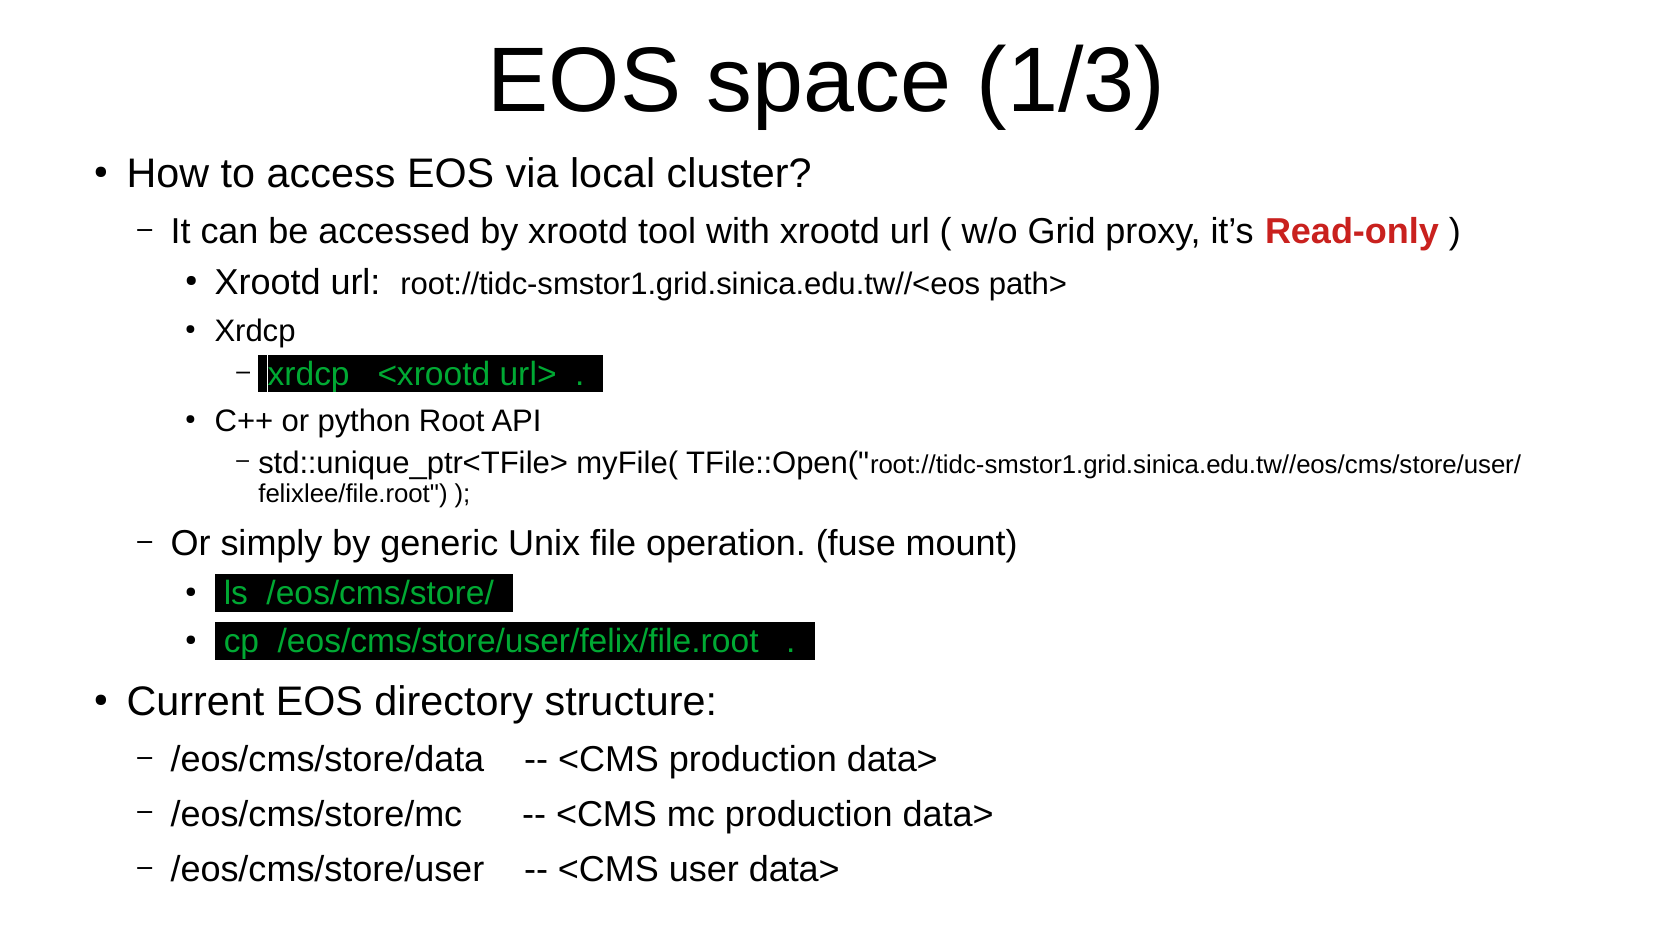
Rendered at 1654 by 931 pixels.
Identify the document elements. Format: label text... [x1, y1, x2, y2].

title EOS space (1/3) [82, 1, 1571, 150]
list How to access EOS via local cluster? It can be accessed by xrootd tool with xrootd url ( w/o Grid proxy, it’s Read-only ) Xrootd url: root://tidc-smstor1.grid.sinica.edu.tw//<eos path> Xrdcp xrdcp <xrootd url> . C++ or python Root API std::unique_ptr<TFile> myFile( TFile::Open("root://tidc-smstor1.grid.sinica.edu.tw//eos/cms/store/user/felixlee/file.root") ); Or simply by generic Unix file operation. (fuse mount) ls /eos/cms/store/ cp /eos/cms/store/user/felix/file.root . Current EOS directory structure: /eos/cms/store/data -- <CMS production data> /eos/cms/store/mc -- <CMS mc production data> /eos/cms/store/user -- <CMS user data> [82, 150, 1571, 901]
